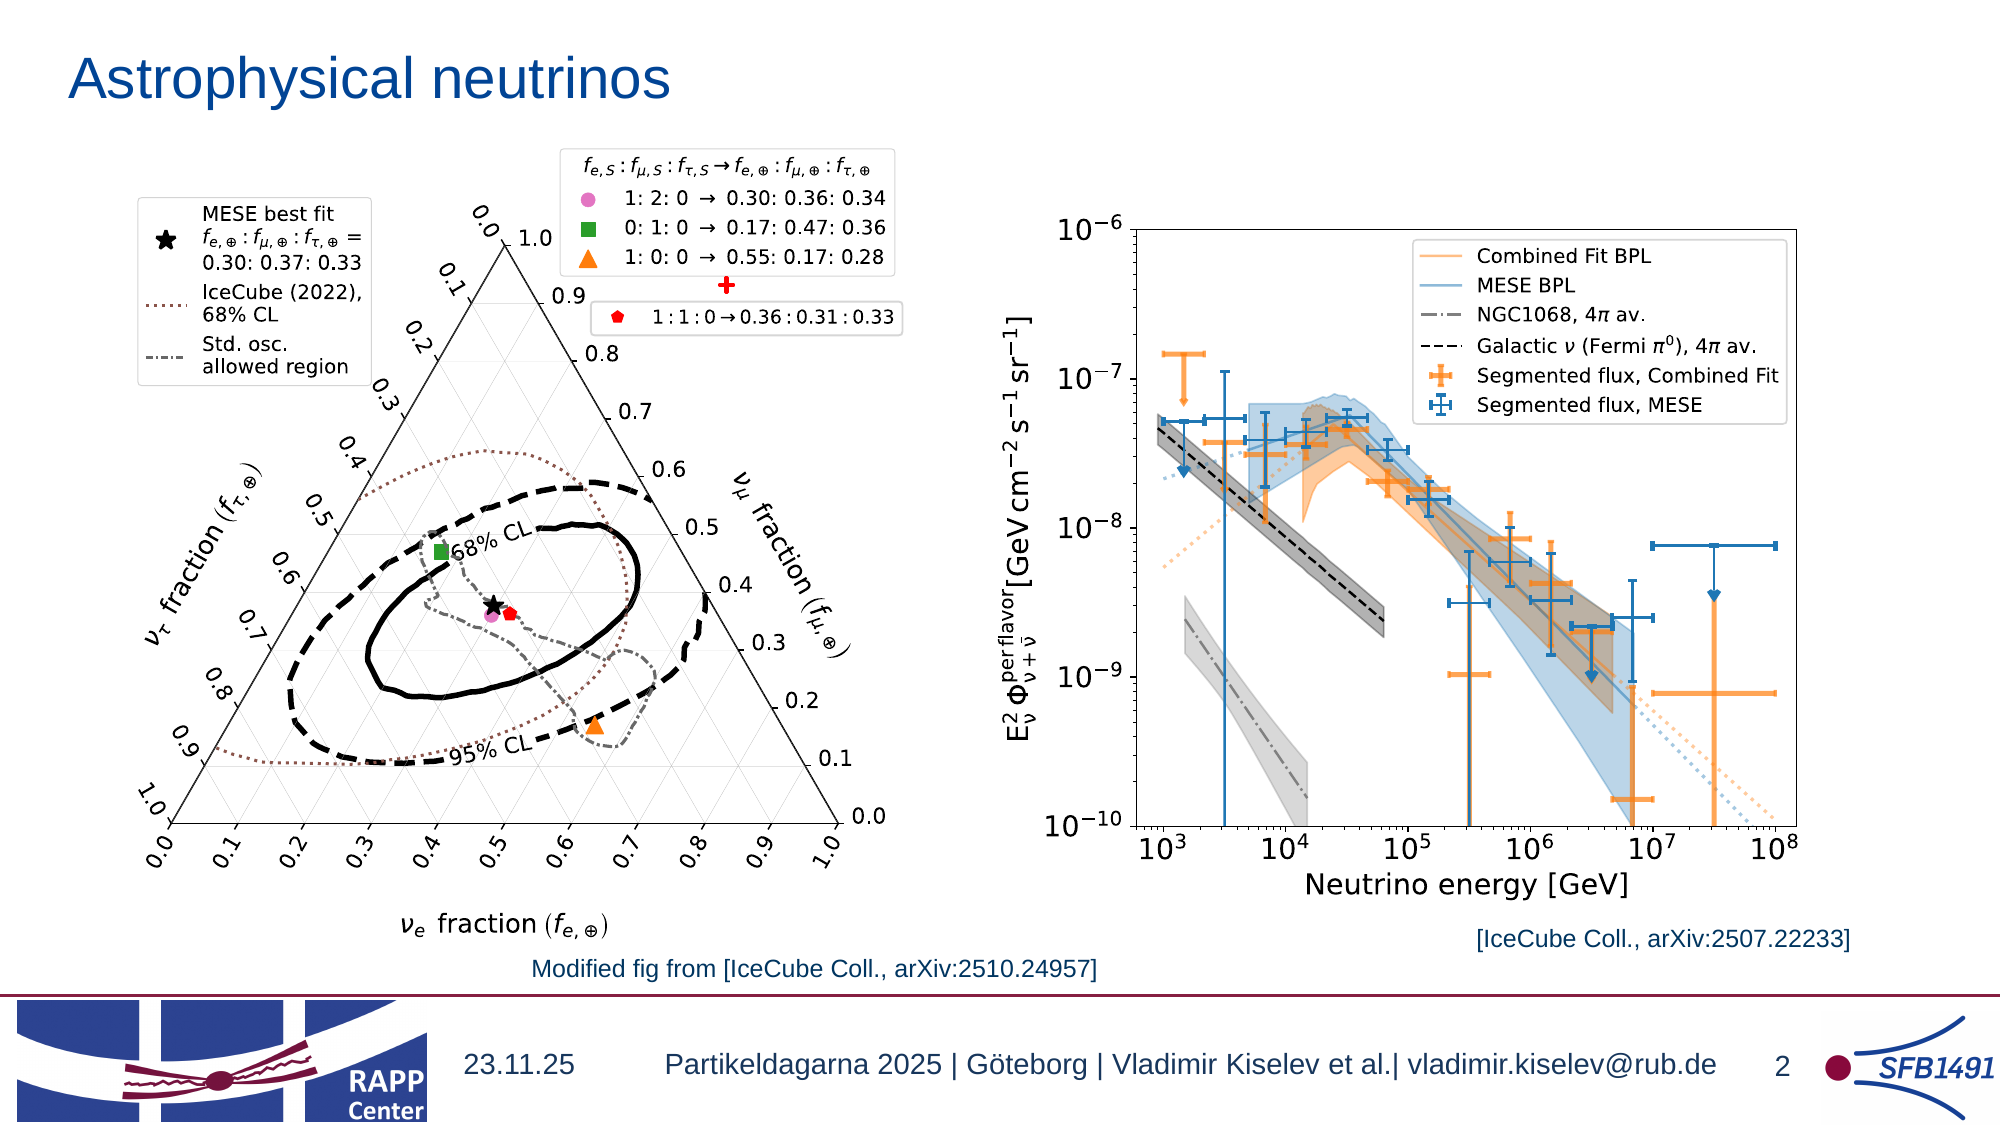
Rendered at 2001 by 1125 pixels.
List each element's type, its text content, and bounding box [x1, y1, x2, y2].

picture [986, 206, 1813, 913]
text_box [IceCube Coll., arXiv:2507.22233] [1476, 915, 2000, 960]
picture [113, 141, 912, 961]
text_box Modified fig from [IceCube Coll., arXiv:2510.24957] [531, 944, 1123, 990]
title Astrophysical neutrinos [53, 0, 1779, 160]
picture [17, 1000, 427, 1122]
picture [1821, 1011, 2000, 1125]
